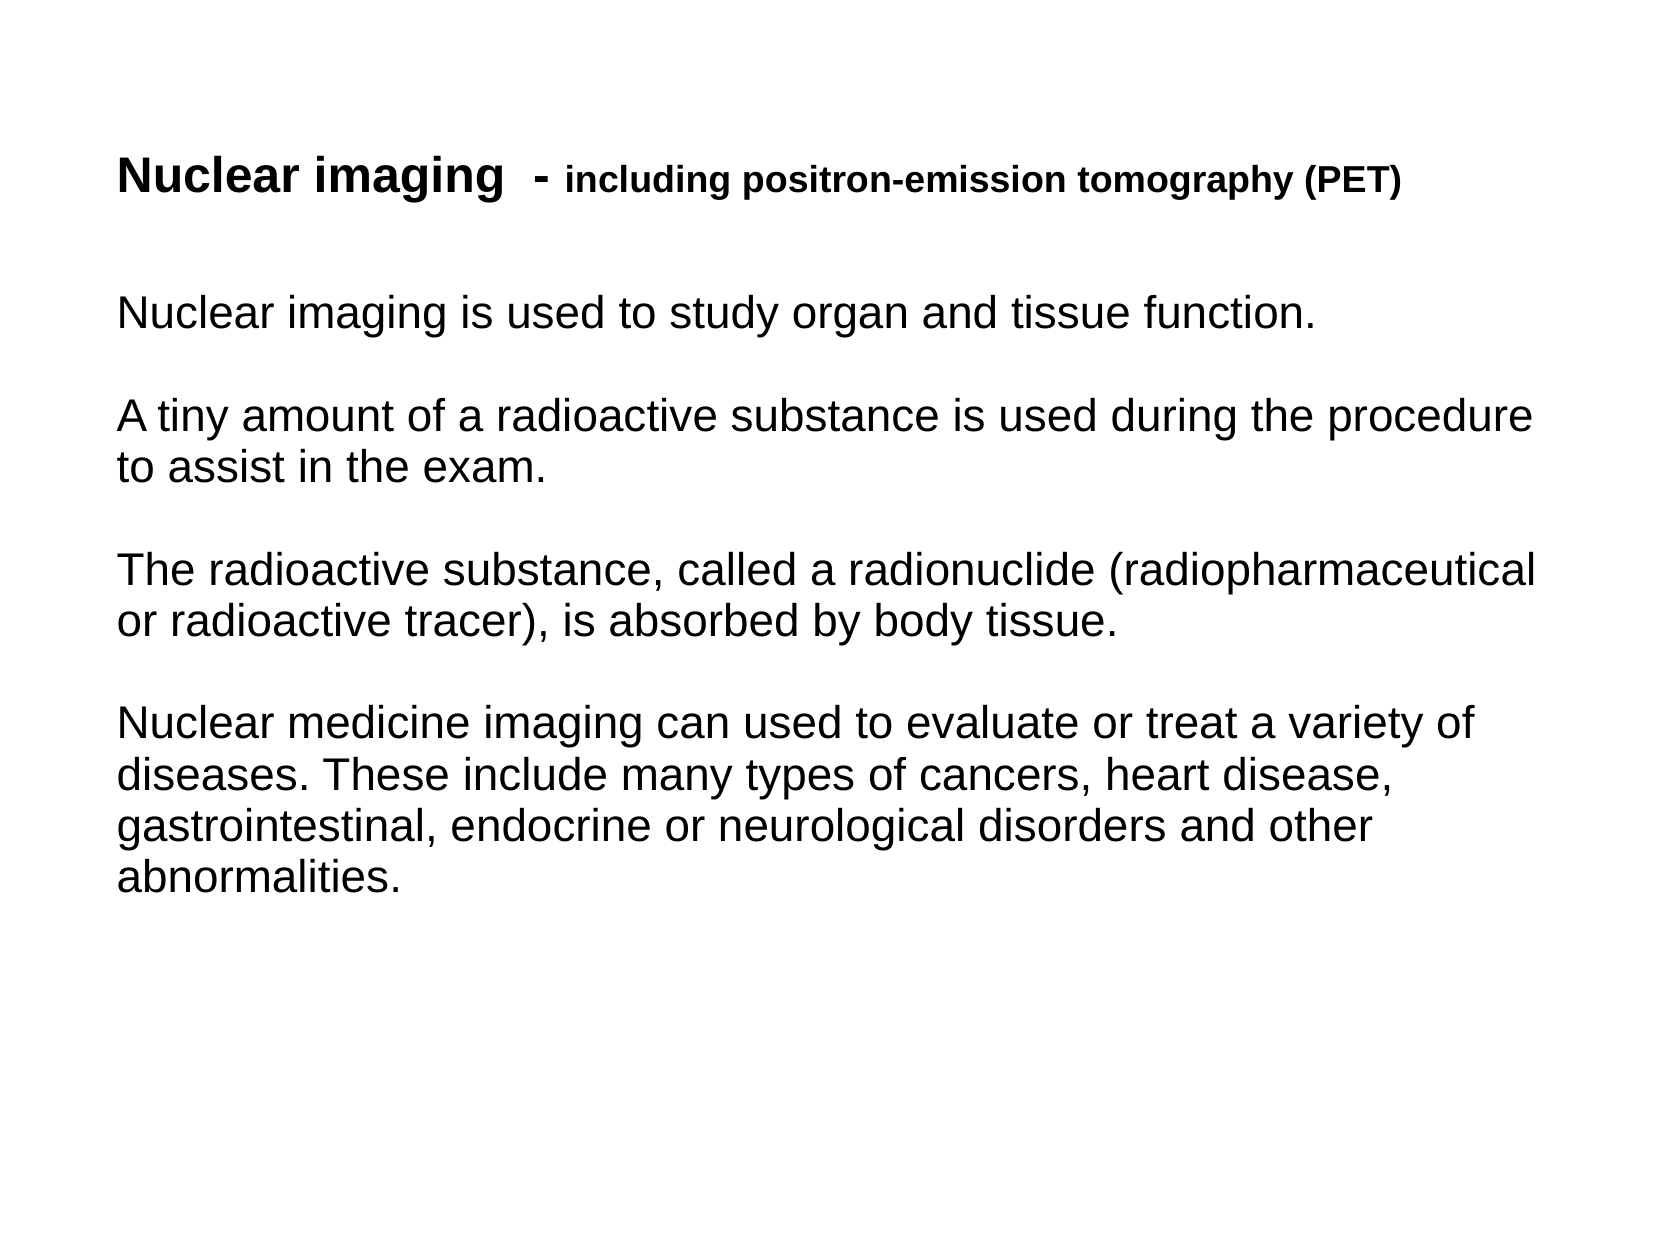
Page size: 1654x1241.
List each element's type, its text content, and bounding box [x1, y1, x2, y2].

text_box Nuclear imaging - including positron-emission tomography (PET) Nuclear imaging is used to study organ and tissue function. A tiny amount of a radioactive substance is used during the procedure to assist in the exam. The radioactive substance, called a radionuclide (radiopharmaceutical or radioactive tracer), is absorbed by body tissue. Nuclear medicine imaging can used to evaluate or treat a variety of diseases. These include many types of cancers, heart disease, gastrointestinal, endocrine or neurological disorders and other abnormalities. [101, 140, 1567, 1218]
